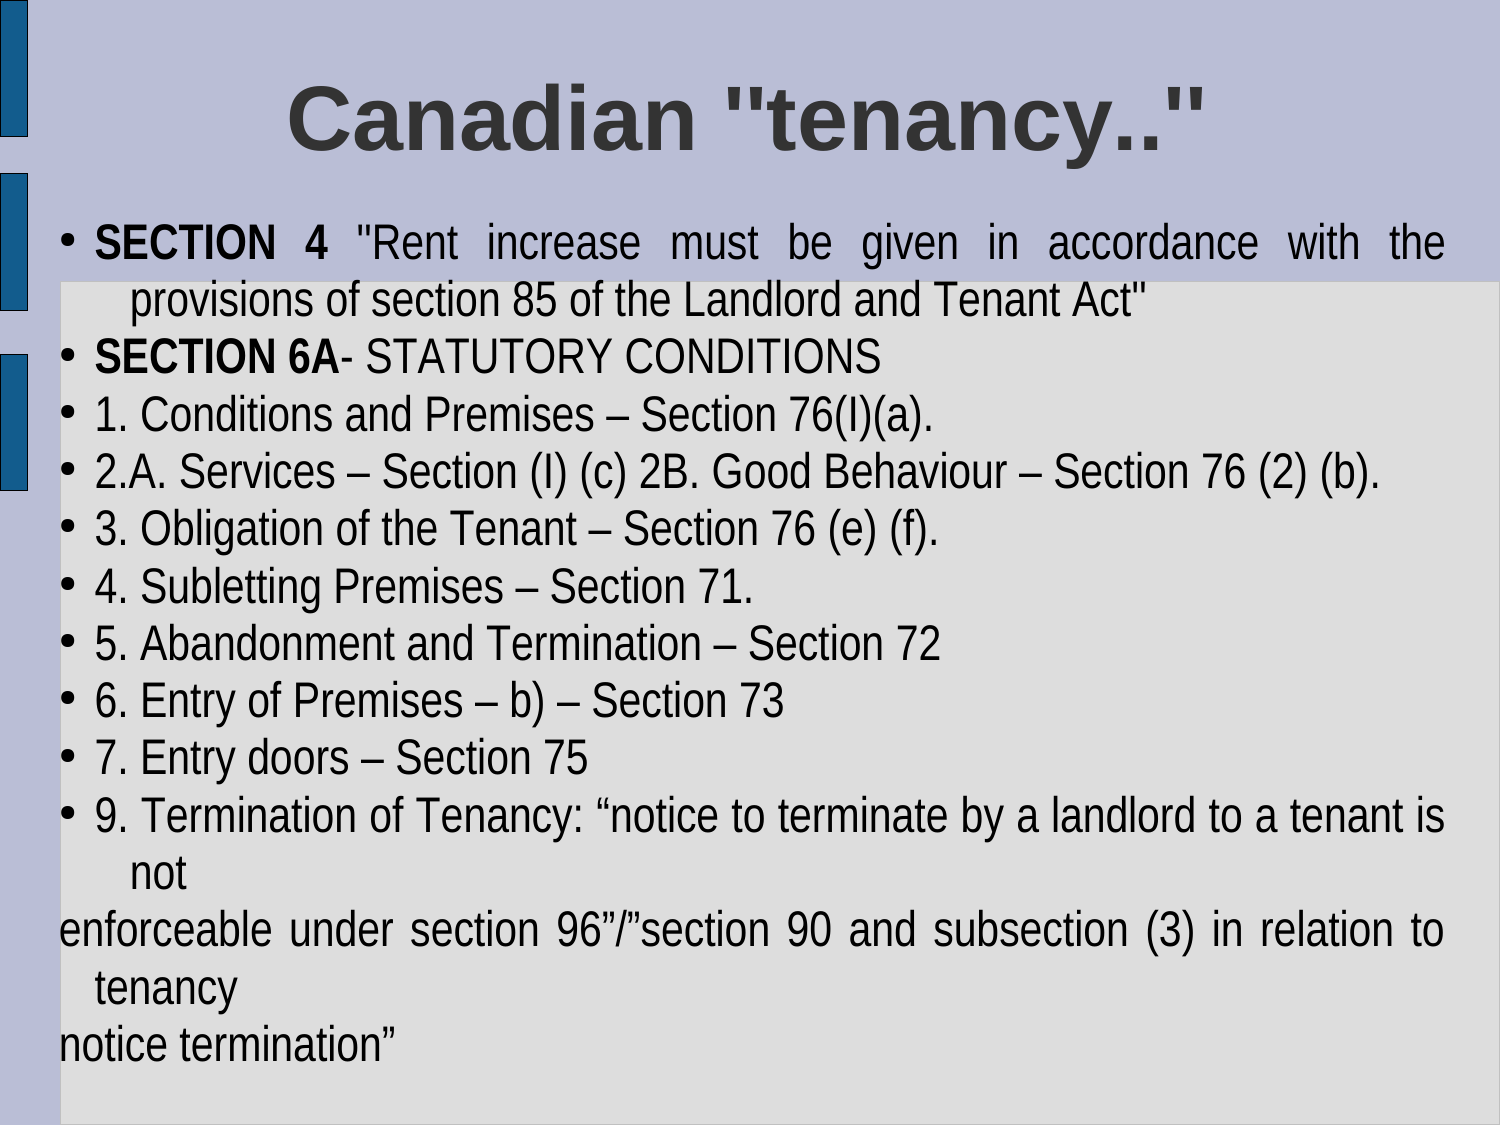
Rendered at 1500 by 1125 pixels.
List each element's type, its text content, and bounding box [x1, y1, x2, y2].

title Canadian ''tenancy..'' [106, 31, 1388, 207]
subtitle SECTION 4 ''Rent increase must be given in accordance with the provisions of section 85 of the Landlord and Tenant Act'' SECTION 6A- STATUTORY CONDITIONS 1. Conditions and Premises – Section 76(I)(a). 2.A. Services – Section (I) (c) 2B. Good Behaviour – Section 76 (2) (b). 3. Obligation of the Tenant – Section 76 (e) (f). 4. Subletting Premises – Section 71. 5. Abandonment and Termination – Section 72 6. Entry of Premises – b) – Section 73 7. Entry doors – Section 75 9. Termination of Tenancy: “notice to terminate by a landlord to a tenant is not enforceable under section 96”/”section 90 and subsection (3) in relation to tenancy notice termination” [59, 220, 1447, 1065]
